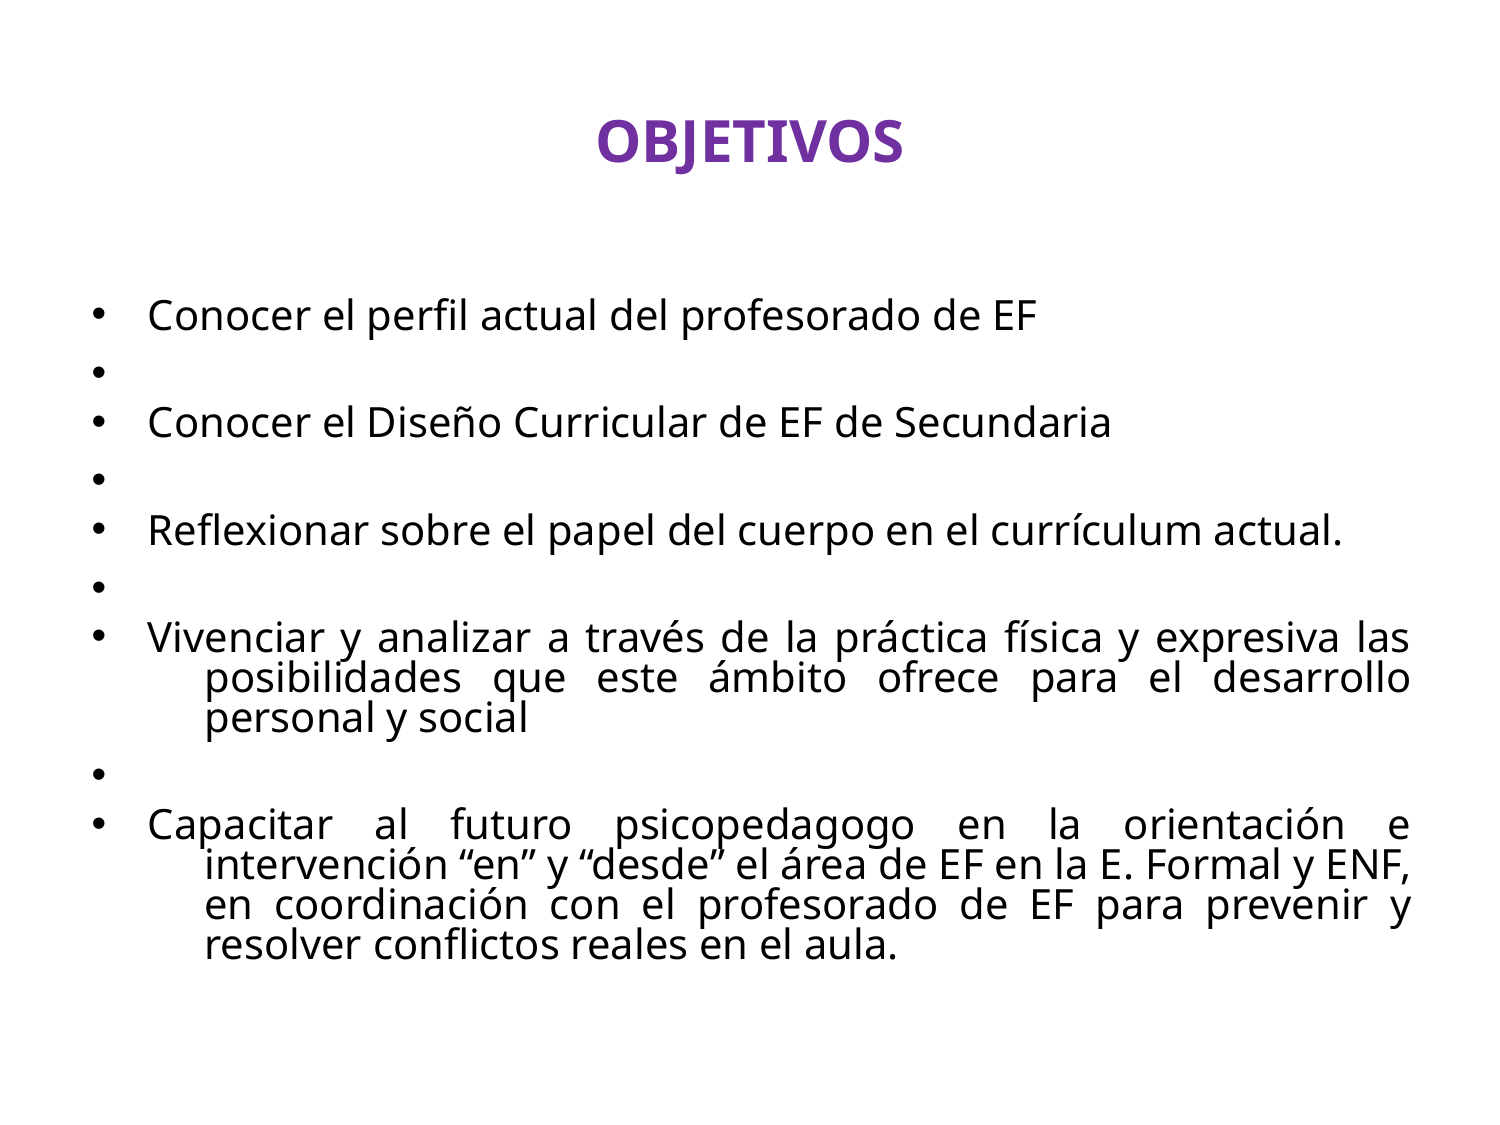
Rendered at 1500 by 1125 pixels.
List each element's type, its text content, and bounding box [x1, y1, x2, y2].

list Conocer el perfil actual del profesorado de EF Conocer el Diseño Curricular de EF de Secundaria Reflexionar sobre el papel del cuerpo en el currículum actual. Vivenciar y analizar a través de la práctica física y expresiva las posibilidades que este ámbito ofrece para el desarrollo personal y social Capacitar al futuro psicopedagogo en la orientación e intervención “en” y “desde” el área de EF en la E. Formal y ENF, en coordinación con el profesorado de EF para prevenir y resolver conflictos reales en el aula. [76, 290, 1427, 1034]
title OBJETIVOS [75, 45, 1426, 233]
